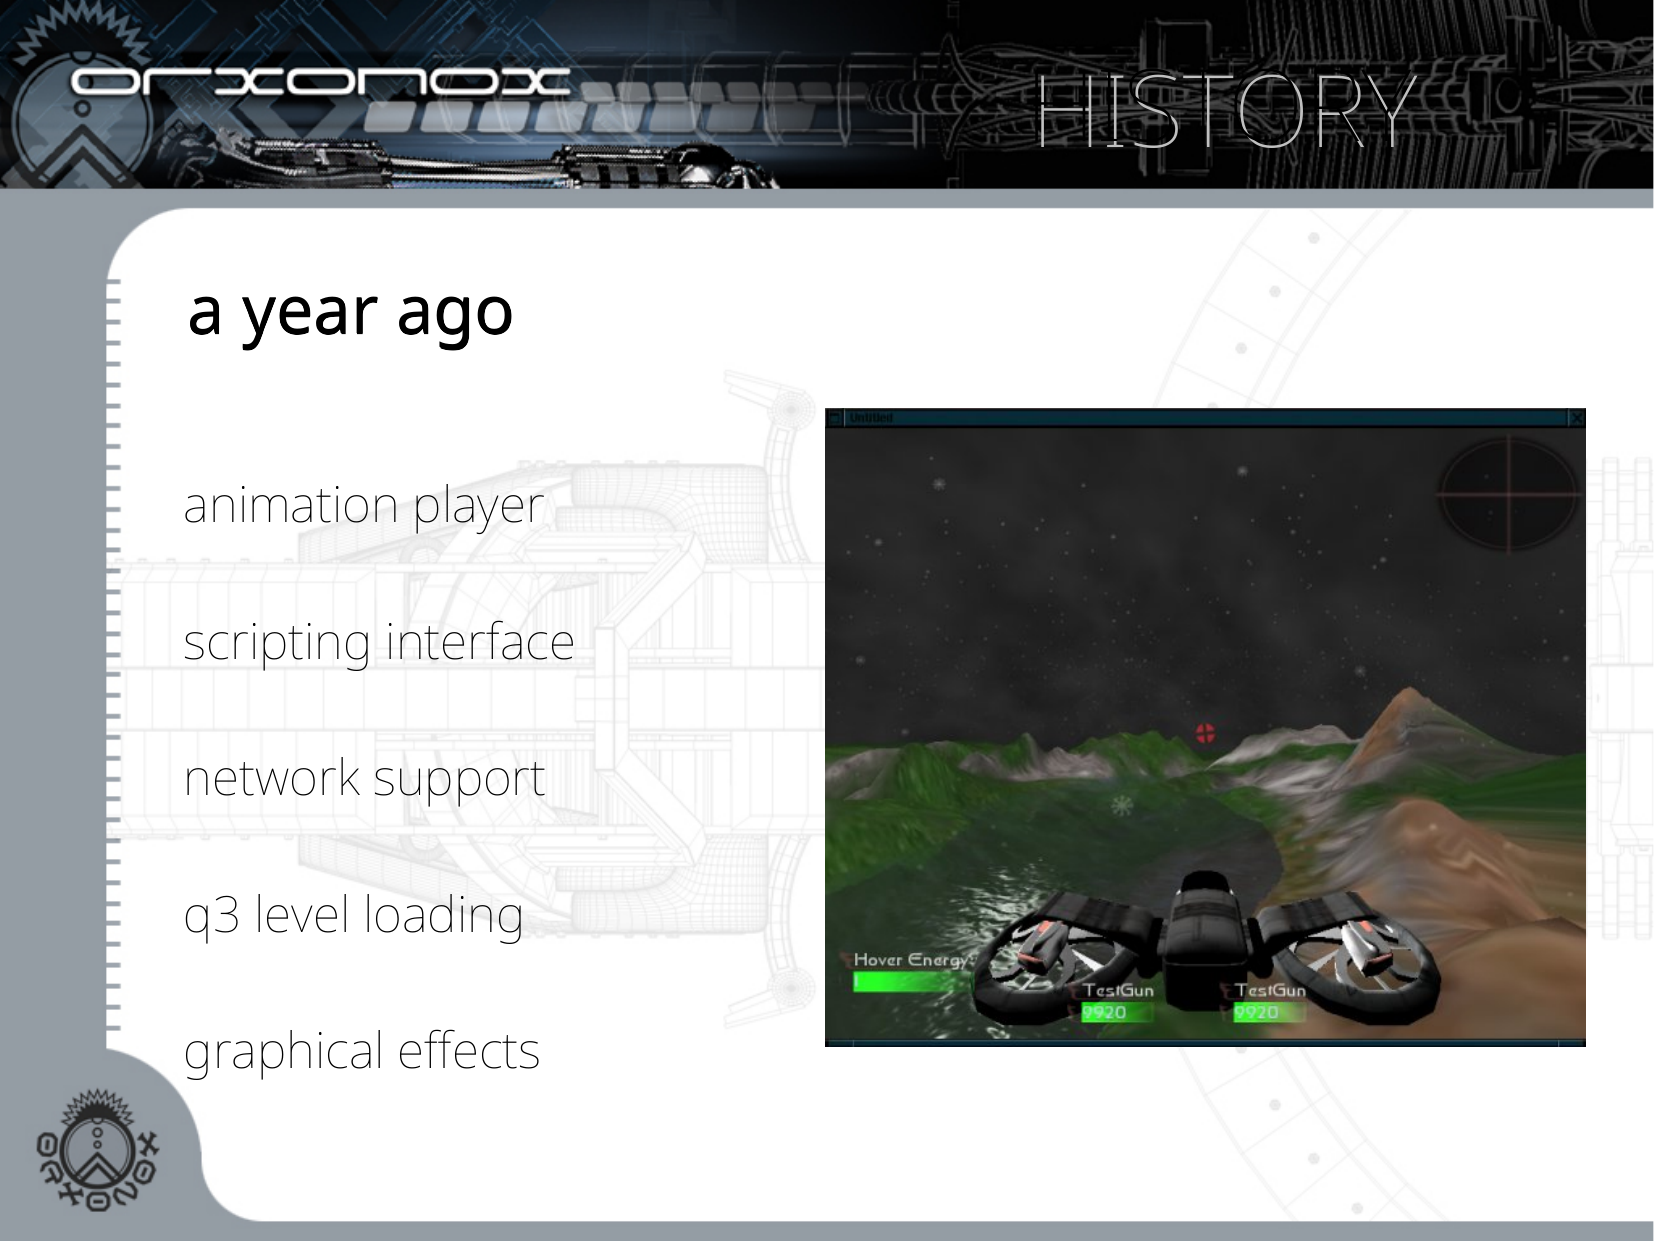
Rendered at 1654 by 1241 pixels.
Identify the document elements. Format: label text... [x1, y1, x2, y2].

text_box a year ago [187, 262, 771, 331]
picture [0, 0, 1654, 1241]
text_box HISTORY [975, 26, 1471, 159]
text_box animation player scripting interface network support q3 level loading graphical effects [133, 461, 644, 1001]
